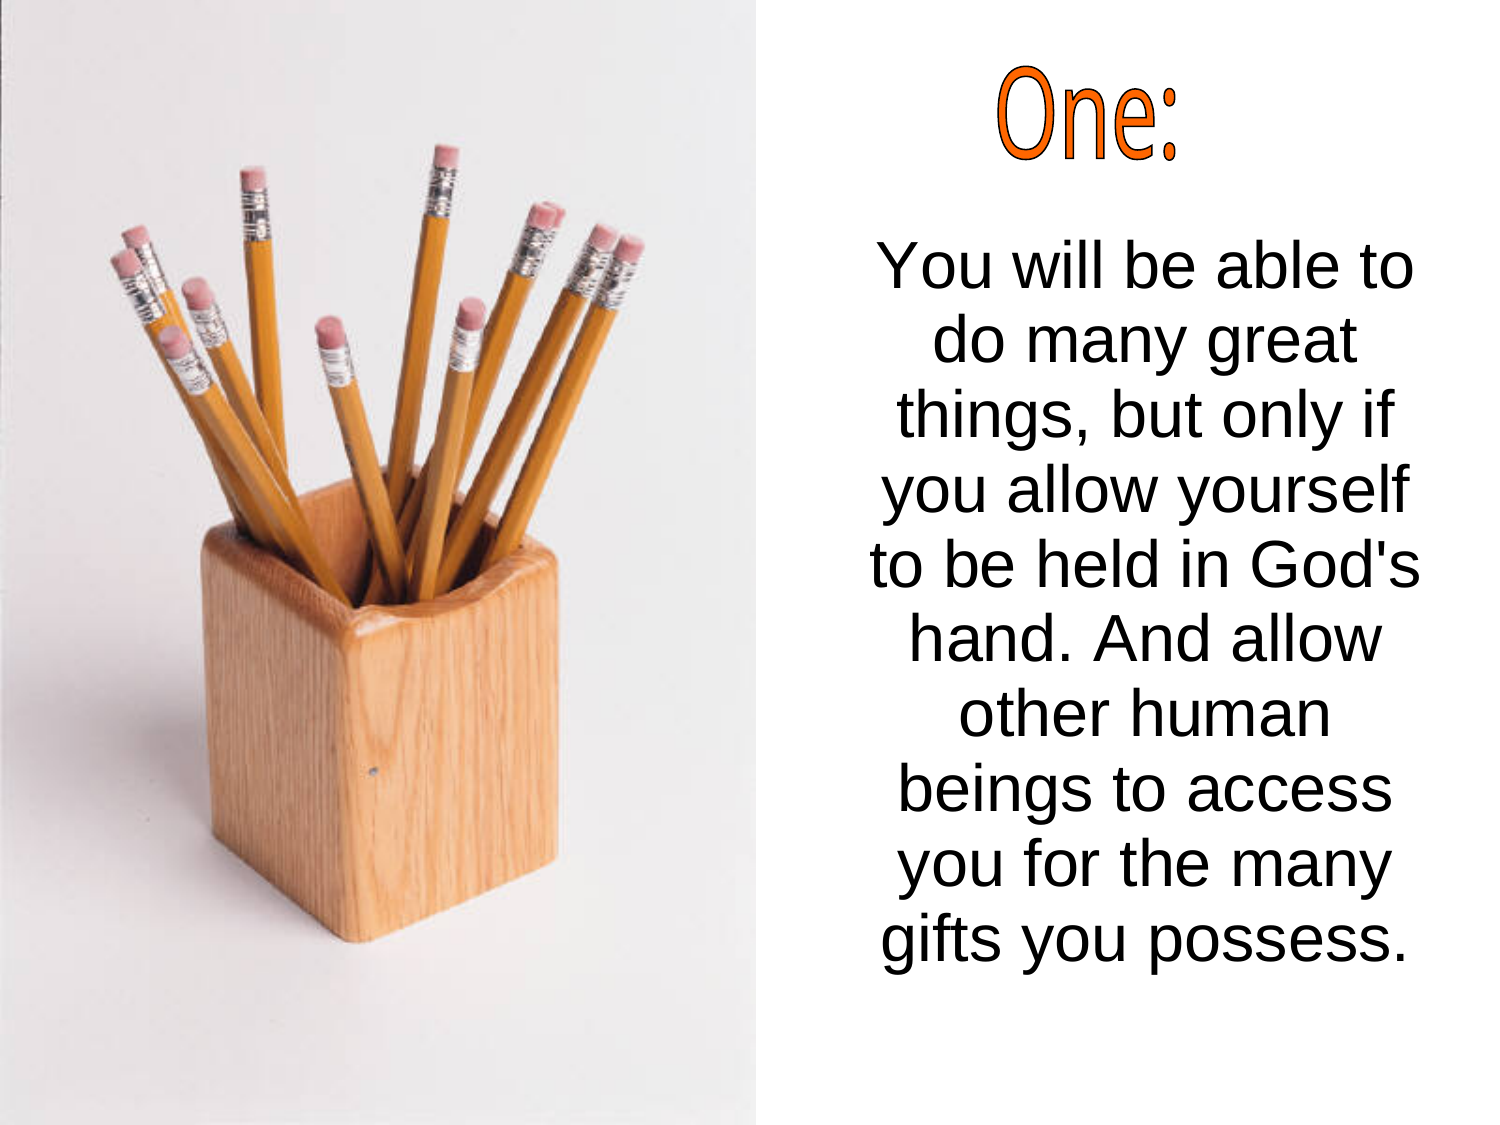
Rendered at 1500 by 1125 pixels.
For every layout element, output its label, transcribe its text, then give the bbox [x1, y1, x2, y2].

picture [0, 0, 756, 1125]
text_box One: [1115, 88, 1154, 160]
text_box One: [1164, 142, 1175, 161]
text_box One: [1065, 89, 1104, 159]
text_box One: [1164, 88, 1175, 106]
text_box One: [998, 66, 1054, 160]
text_box You will be able to do many great things, but only if you allow yourself to be held in God's hand. And allow other human beings to access you for the many gifts you possess. [844, 219, 1448, 984]
